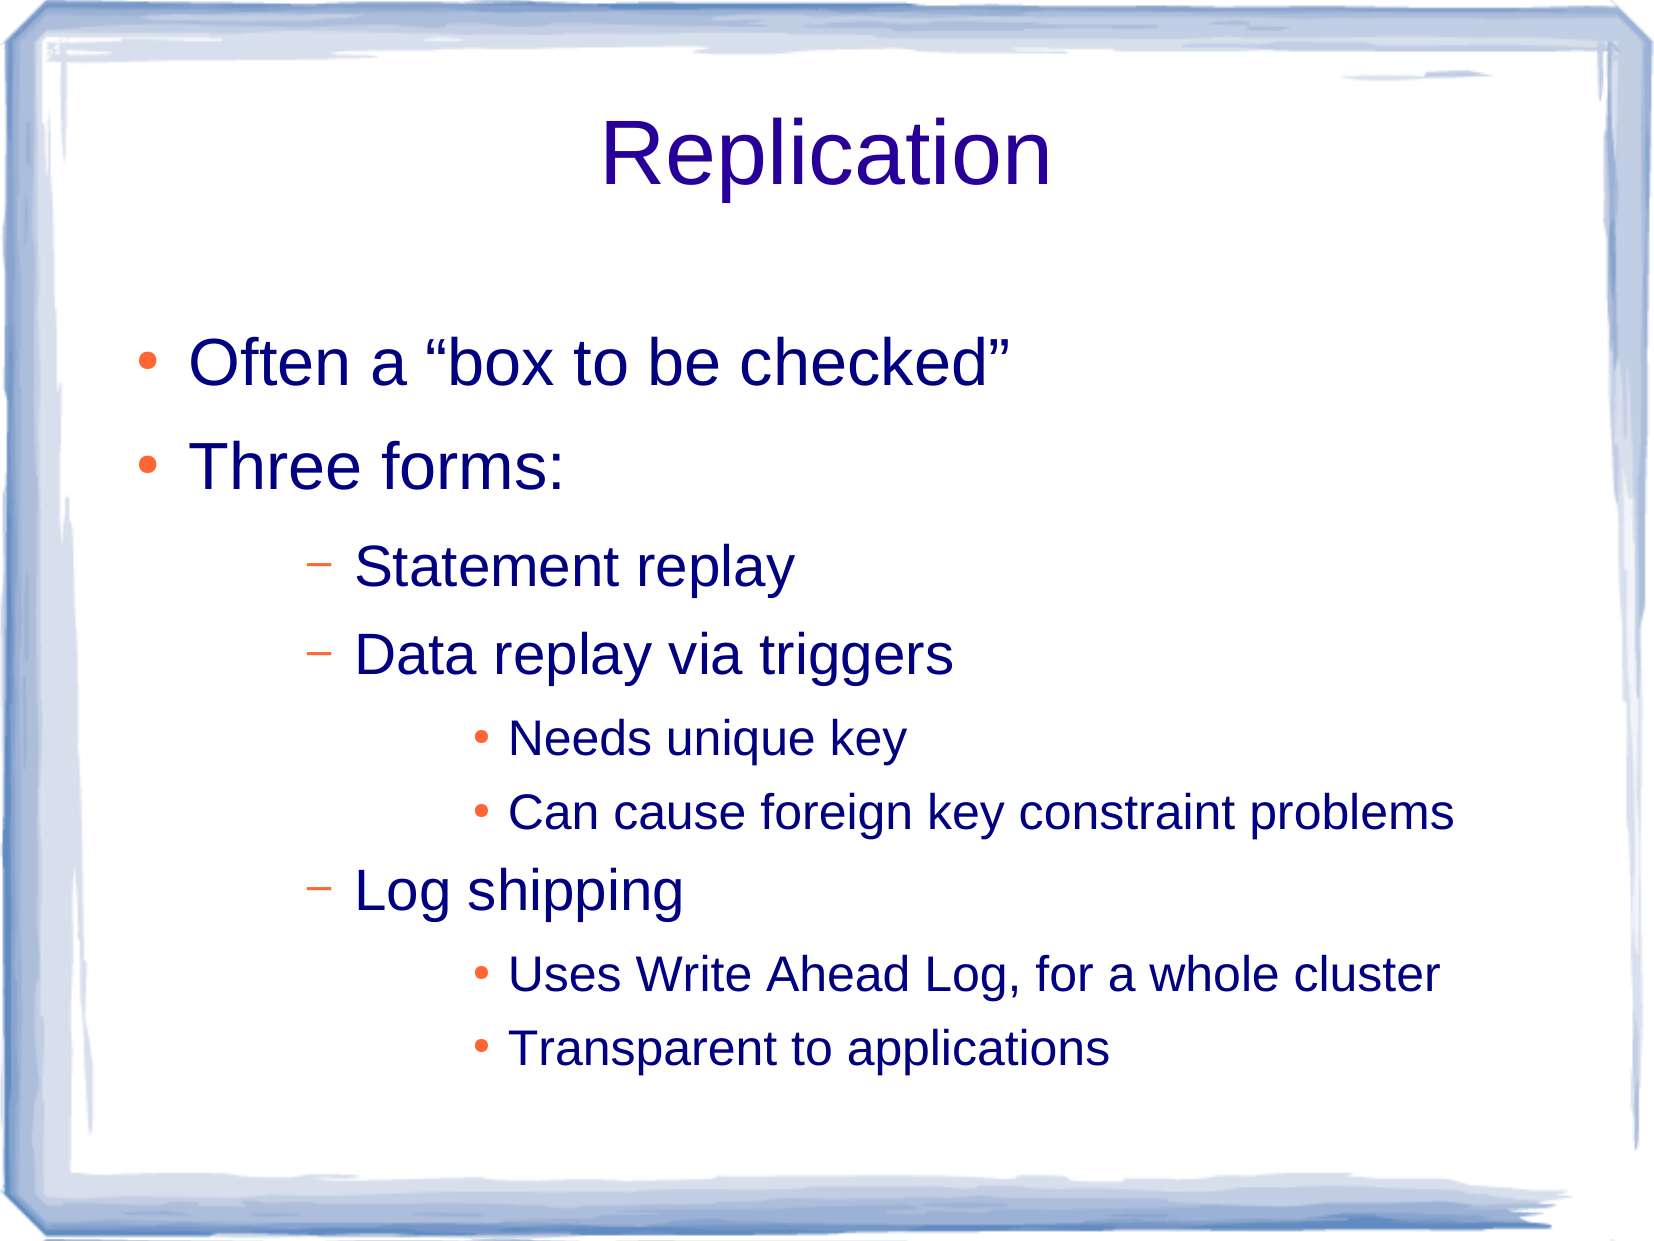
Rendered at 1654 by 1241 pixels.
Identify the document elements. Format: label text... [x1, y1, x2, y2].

list Often a “box to be checked” Three forms: Statement replay Data replay via triggers Needs unique key Can cause foreign key constraint problems Log shipping Uses Write Ahead Log, for a whole cluster Transparent to applications [118, 324, 1571, 1076]
title Replication [82, 56, 1571, 250]
picture [0, 0, 1654, 1241]
